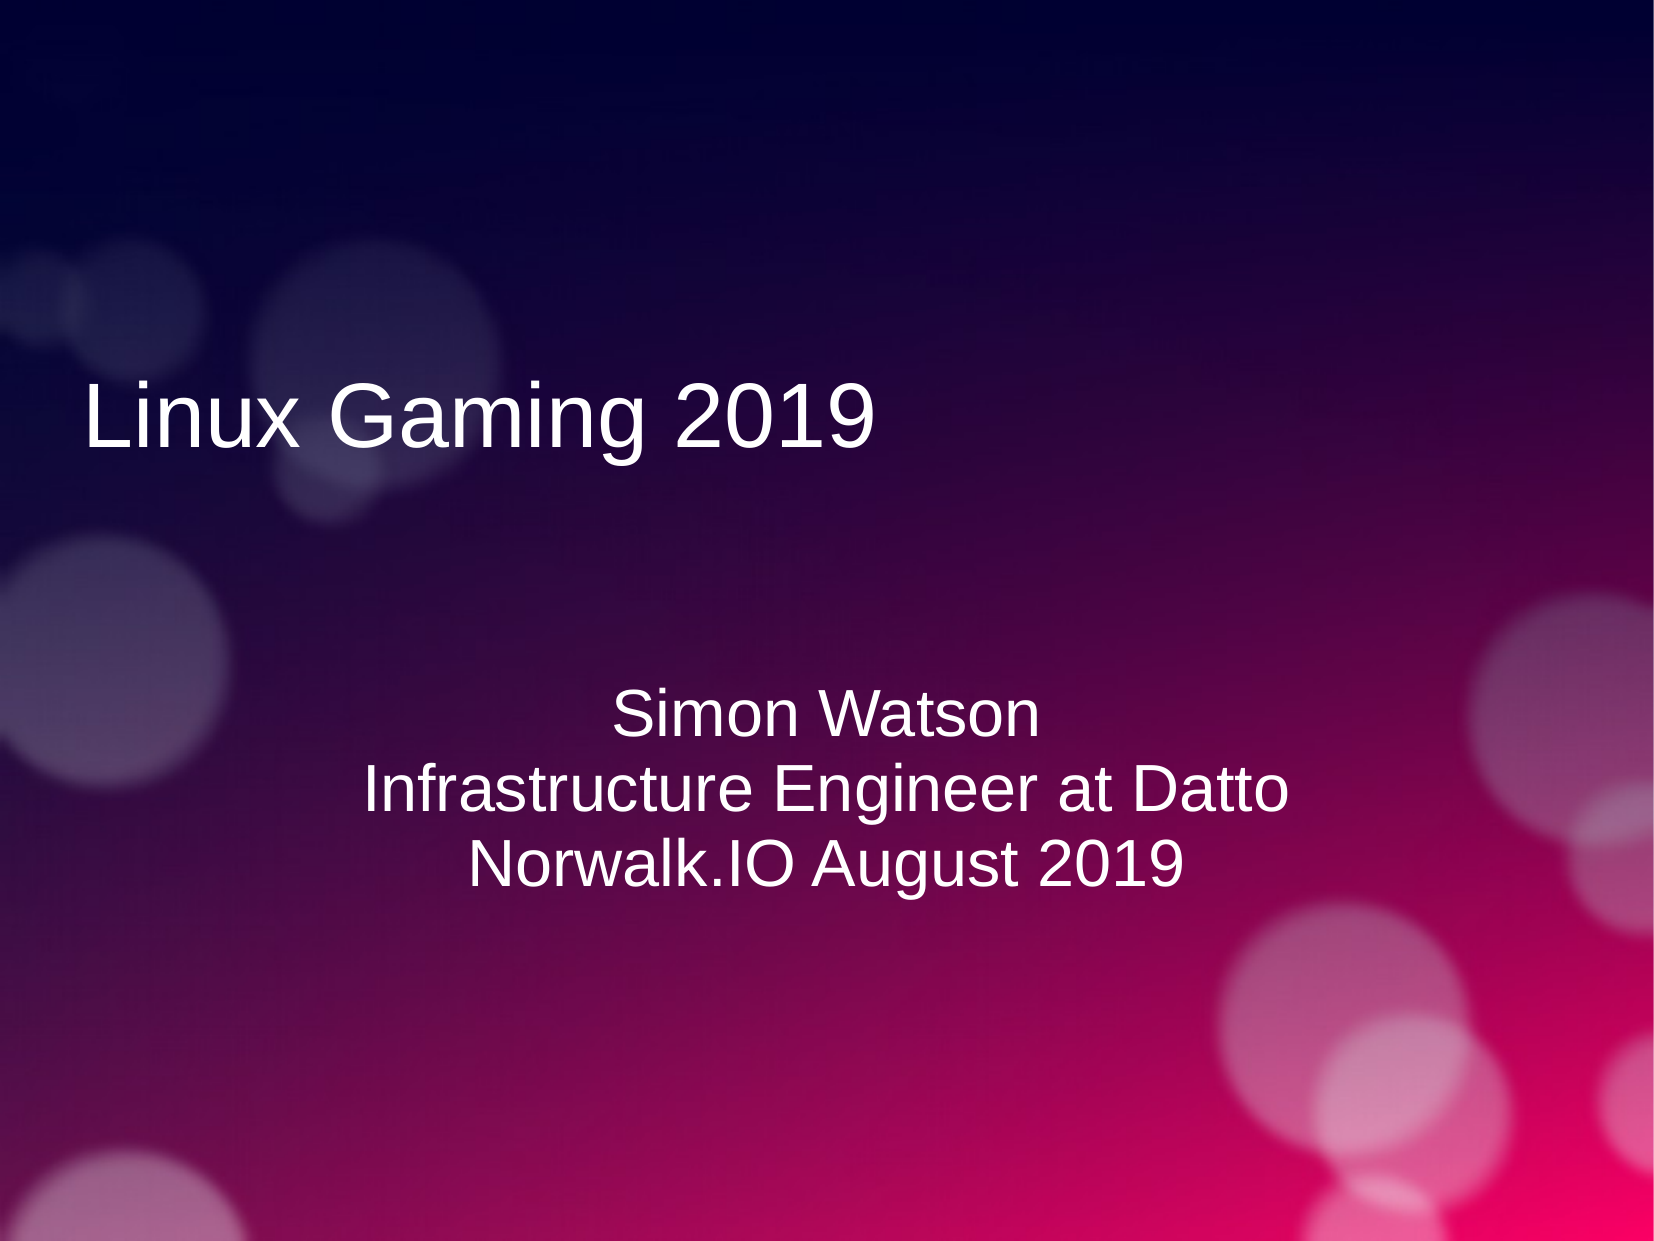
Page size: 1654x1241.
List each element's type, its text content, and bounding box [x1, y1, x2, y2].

title Linux Gaming 2019 [82, 312, 1571, 520]
picture [0, 0, 1654, 1241]
subtitle Simon Watson Infrastructure Engineer at Datto Norwalk.IO August 2019 [82, 566, 1571, 1010]
